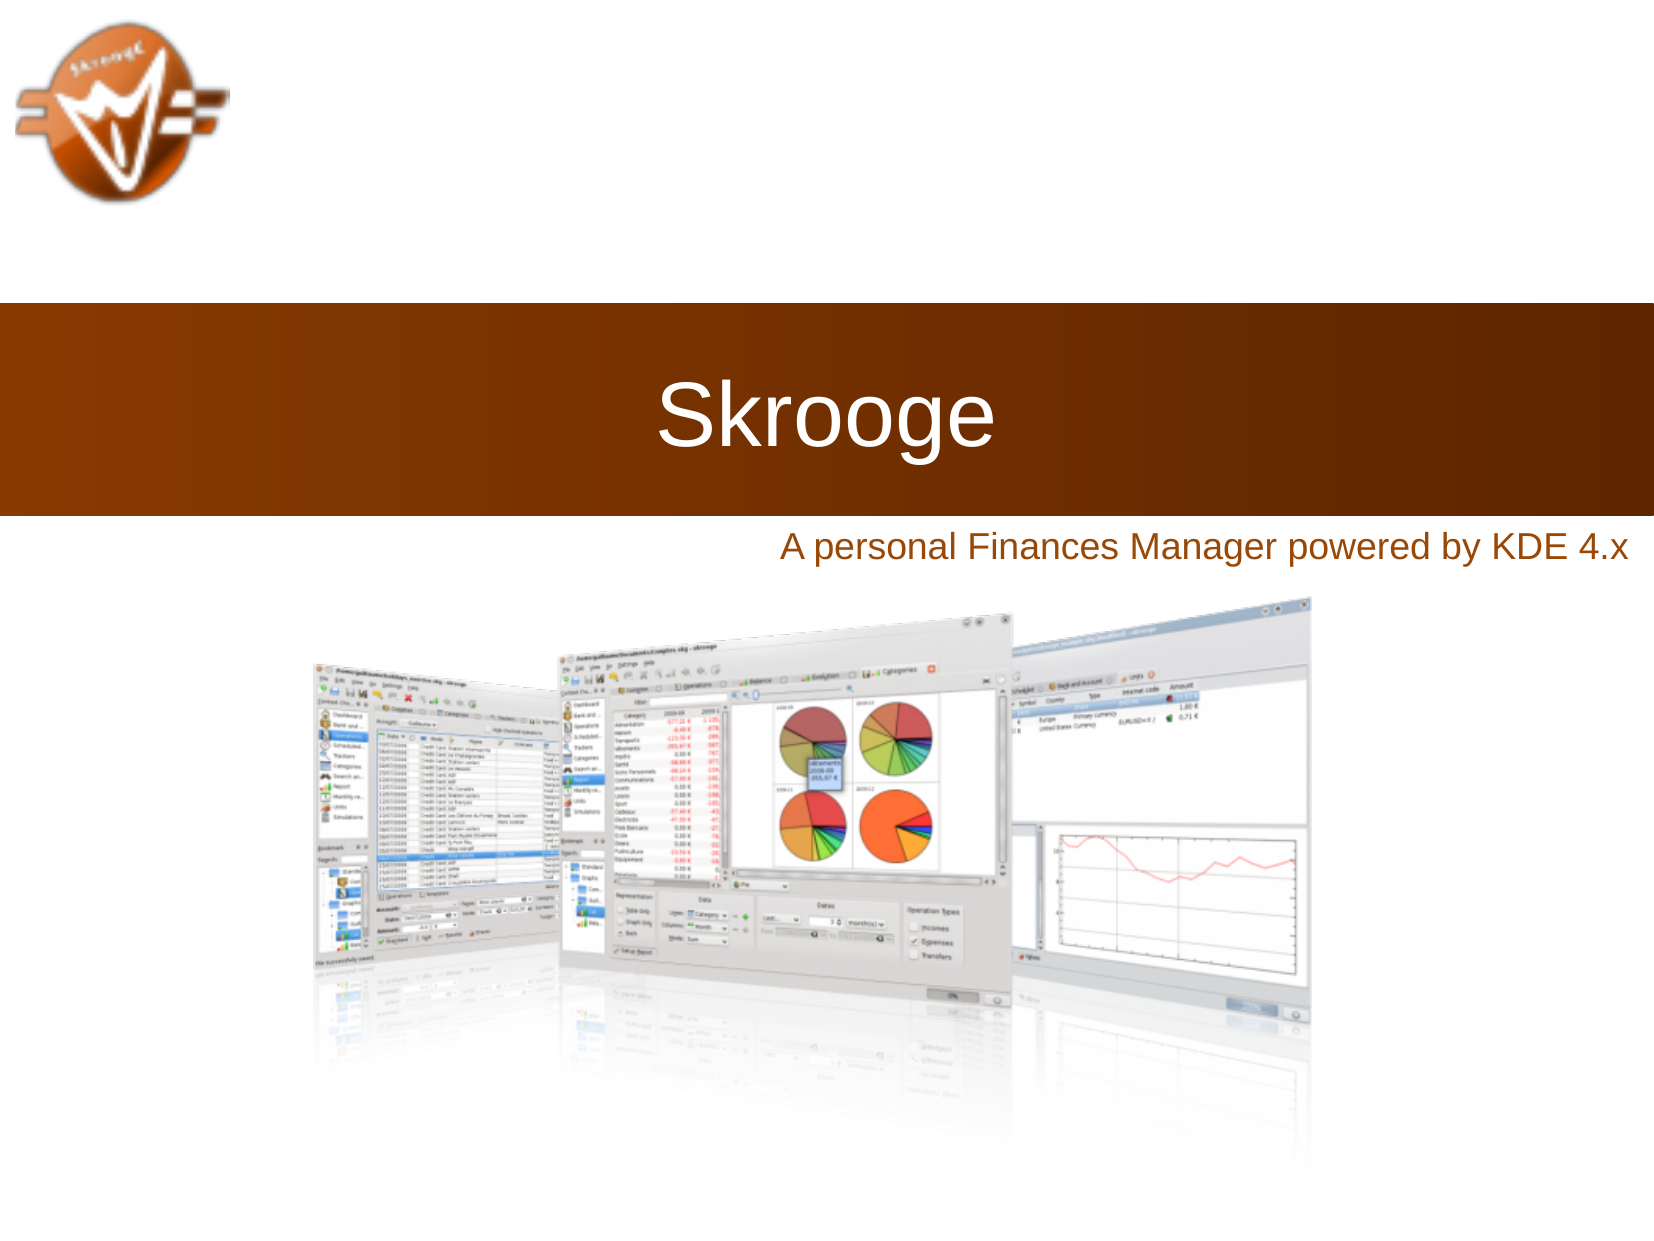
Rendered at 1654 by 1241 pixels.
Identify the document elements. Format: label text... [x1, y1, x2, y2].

text_box A personal Finances Manager powered by KDE 4.x [765, 516, 1644, 575]
picture [311, 594, 1312, 1183]
list Skrooge [0, 303, 1654, 516]
picture [15, 8, 230, 222]
